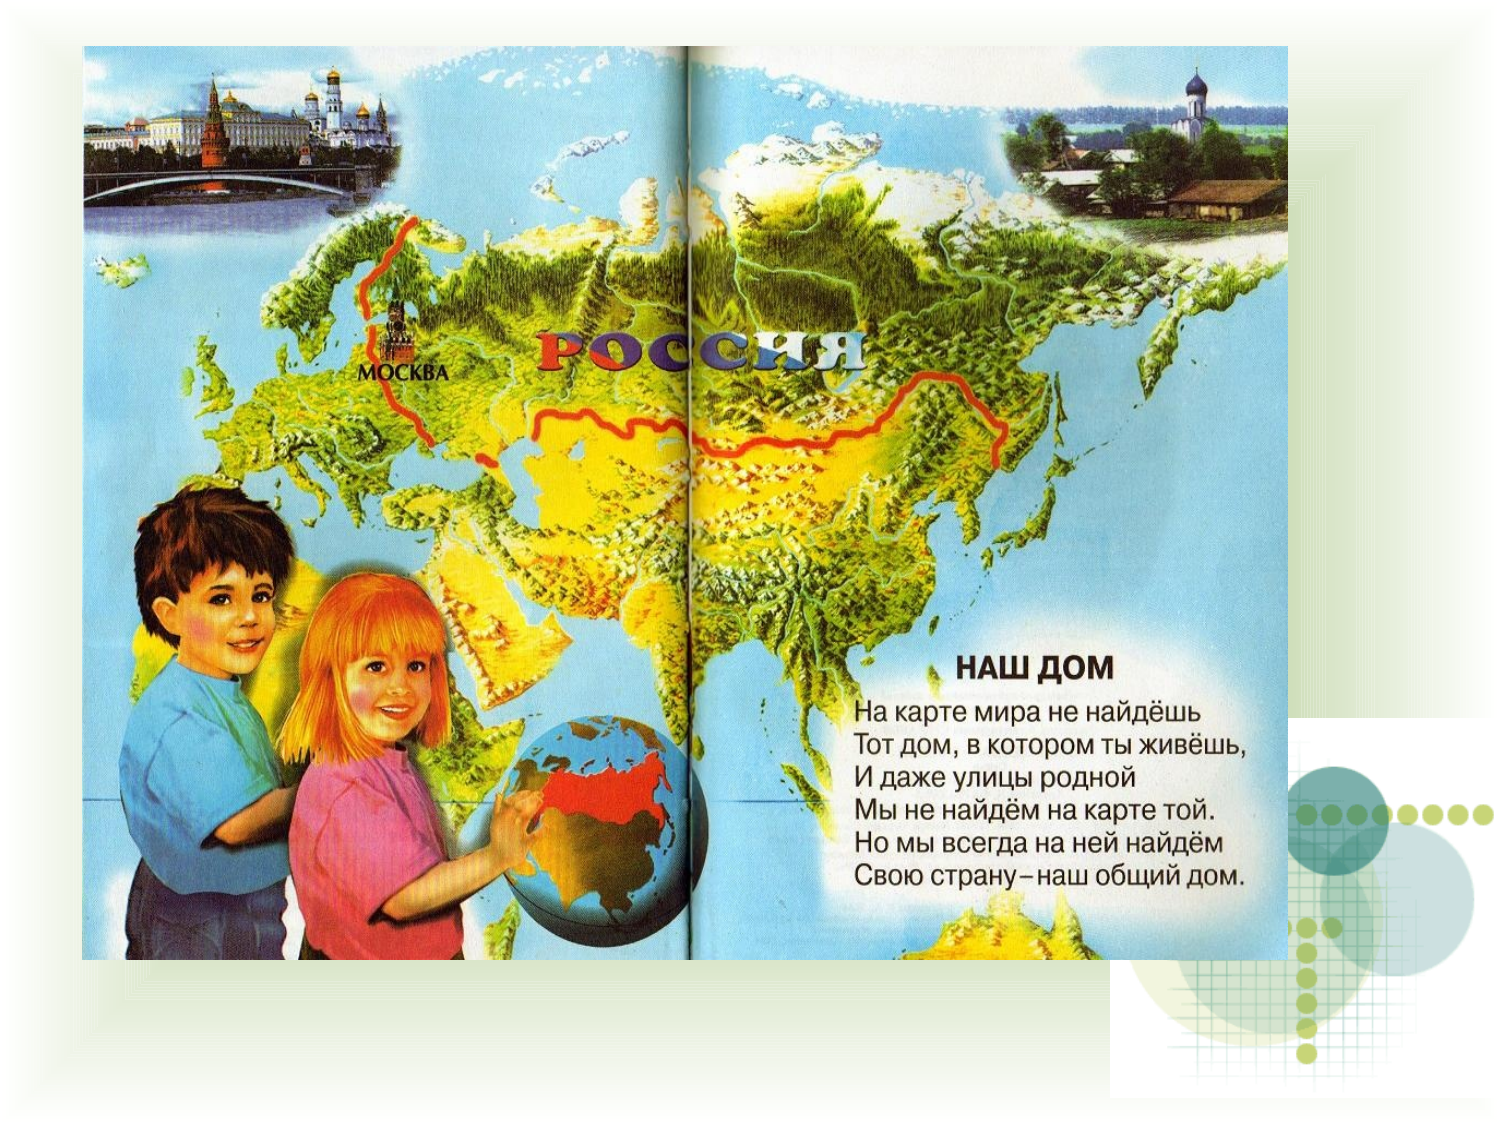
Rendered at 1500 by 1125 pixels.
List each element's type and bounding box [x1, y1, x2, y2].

picture [82, 46, 1288, 960]
